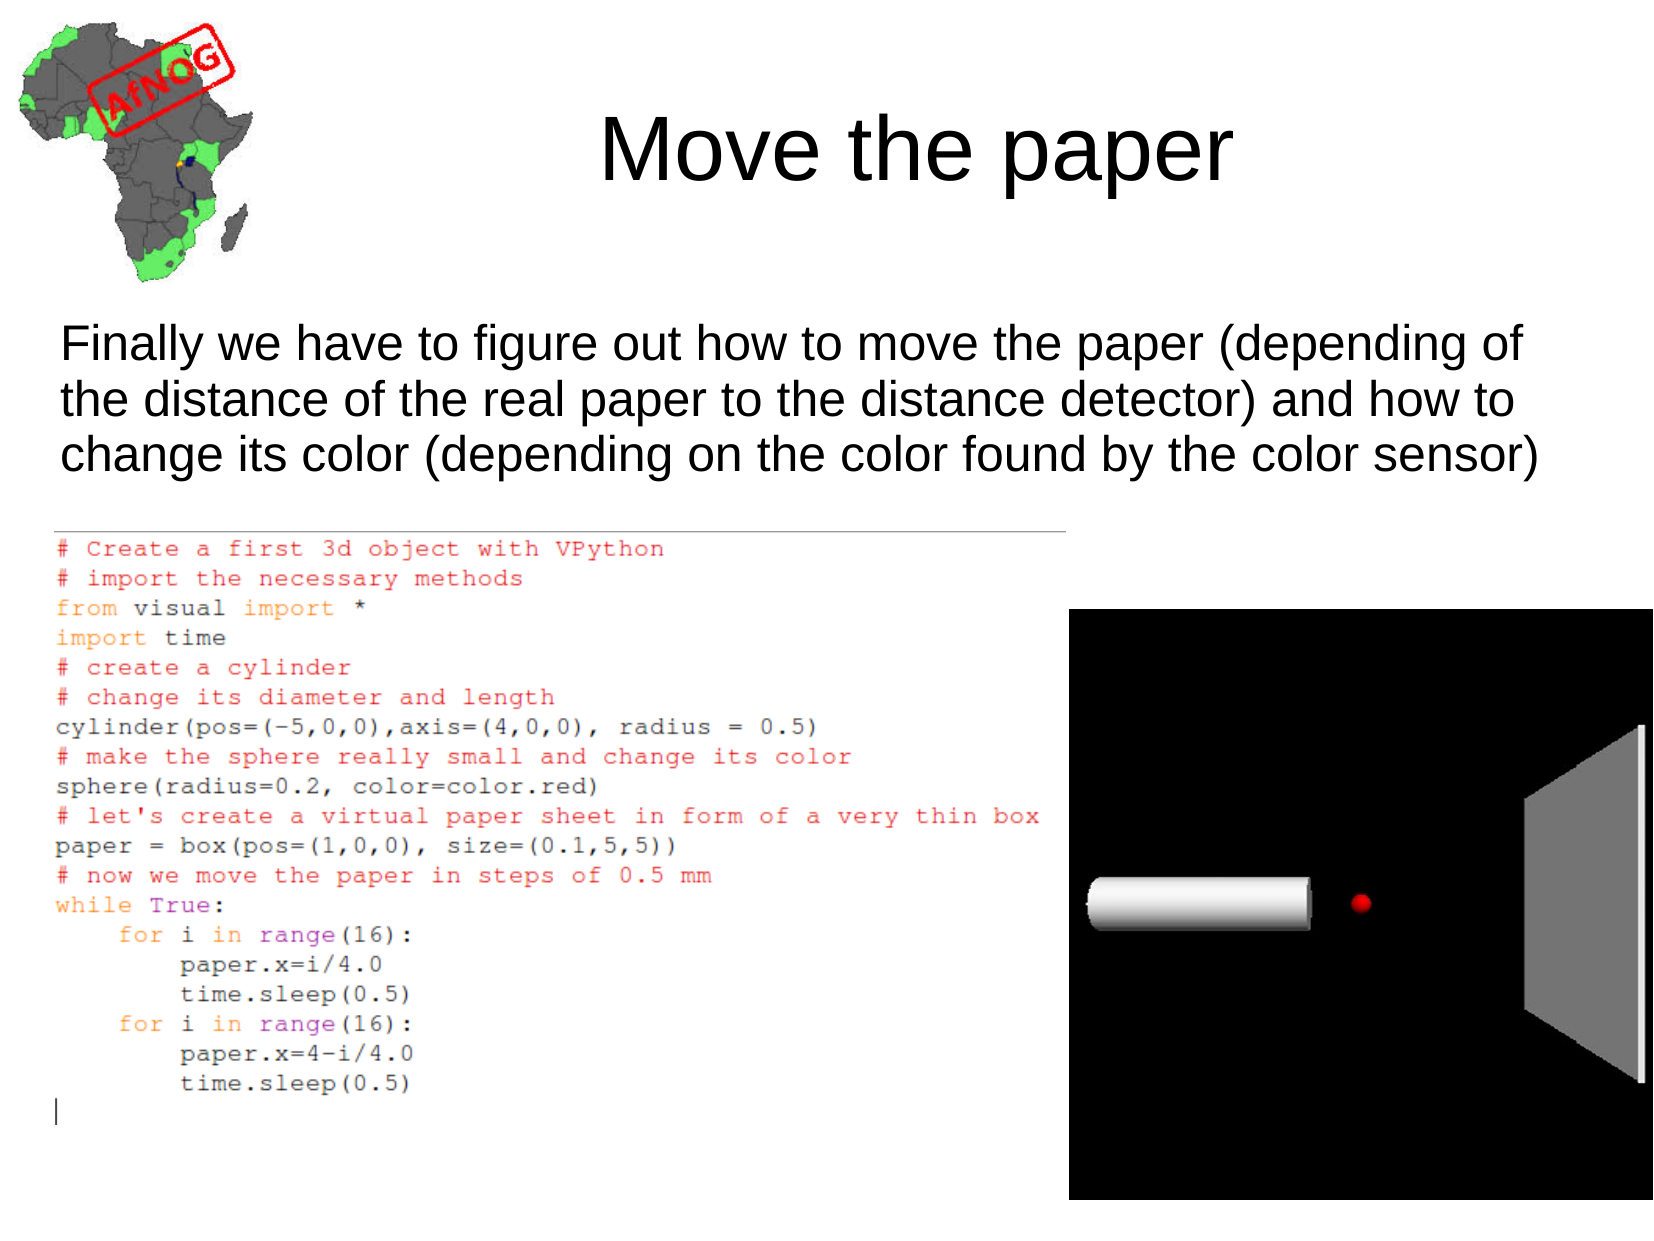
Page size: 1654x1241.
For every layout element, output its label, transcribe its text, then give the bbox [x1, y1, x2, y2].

picture [9, 0, 259, 291]
list Finally we have to figure out how to move the paper (depending of the distance of the real paper to the distance detector) and how to change its color (depending on the color found by the color sensor) [60, 315, 1549, 511]
text_box [1068, 608, 1654, 1201]
title Move the paper [258, 45, 1576, 253]
picture [54, 531, 1066, 1126]
